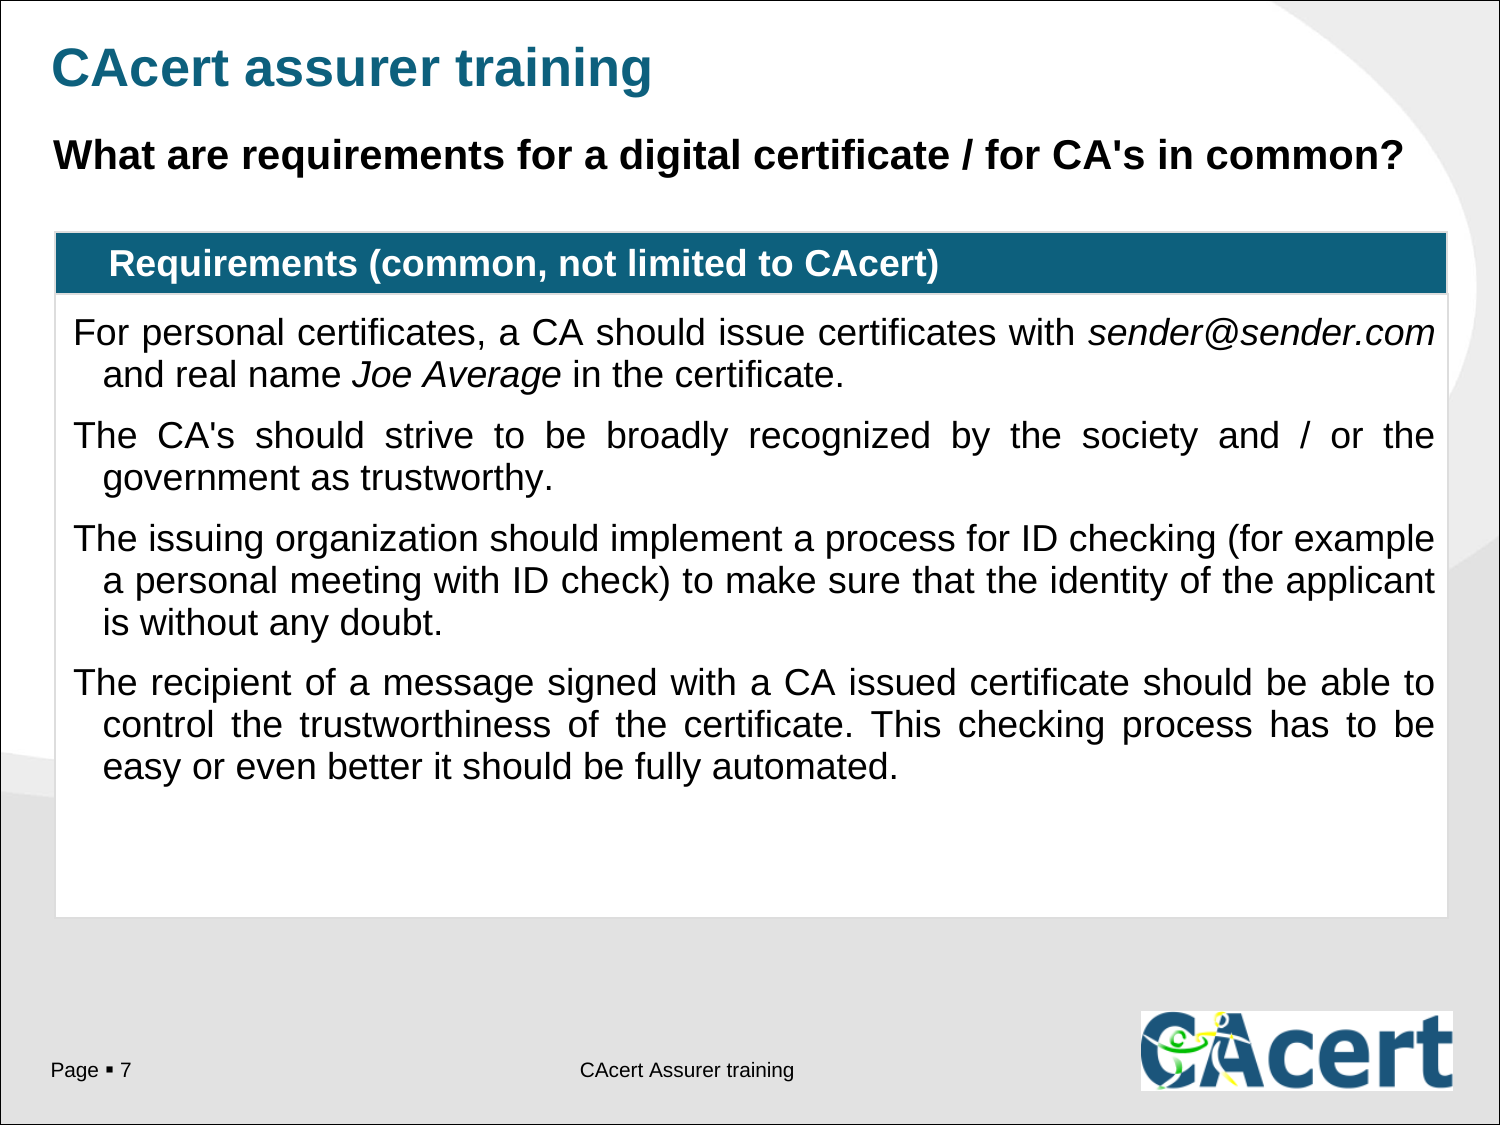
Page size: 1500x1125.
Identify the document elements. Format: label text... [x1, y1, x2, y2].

text_box For personal certificates, a CA should issue certificates with sender@sender.com and real name Joe Average in the certificate. The CA's should strive to be broadly recognized by the society and / or the government as trustworthy. The issuing organization should implement a process for ID checking (for example a personal meeting with ID check) to make sure that the identity of the applicant is without any doubt. The recipient of a message signed with a CA issued certificate should be able to control the trustworthiness of the certificate. This checking process has to be easy or even better it should be fully automated. [55, 294, 1448, 919]
picture [1, 1, 1499, 1124]
title CAcert assurer training [51, 19, 1450, 118]
text_box Requirements (common, not limited to CAcert) [55, 232, 1447, 294]
text_box What are requirements for a digital certificate / for CA's in common? [53, 125, 1448, 185]
